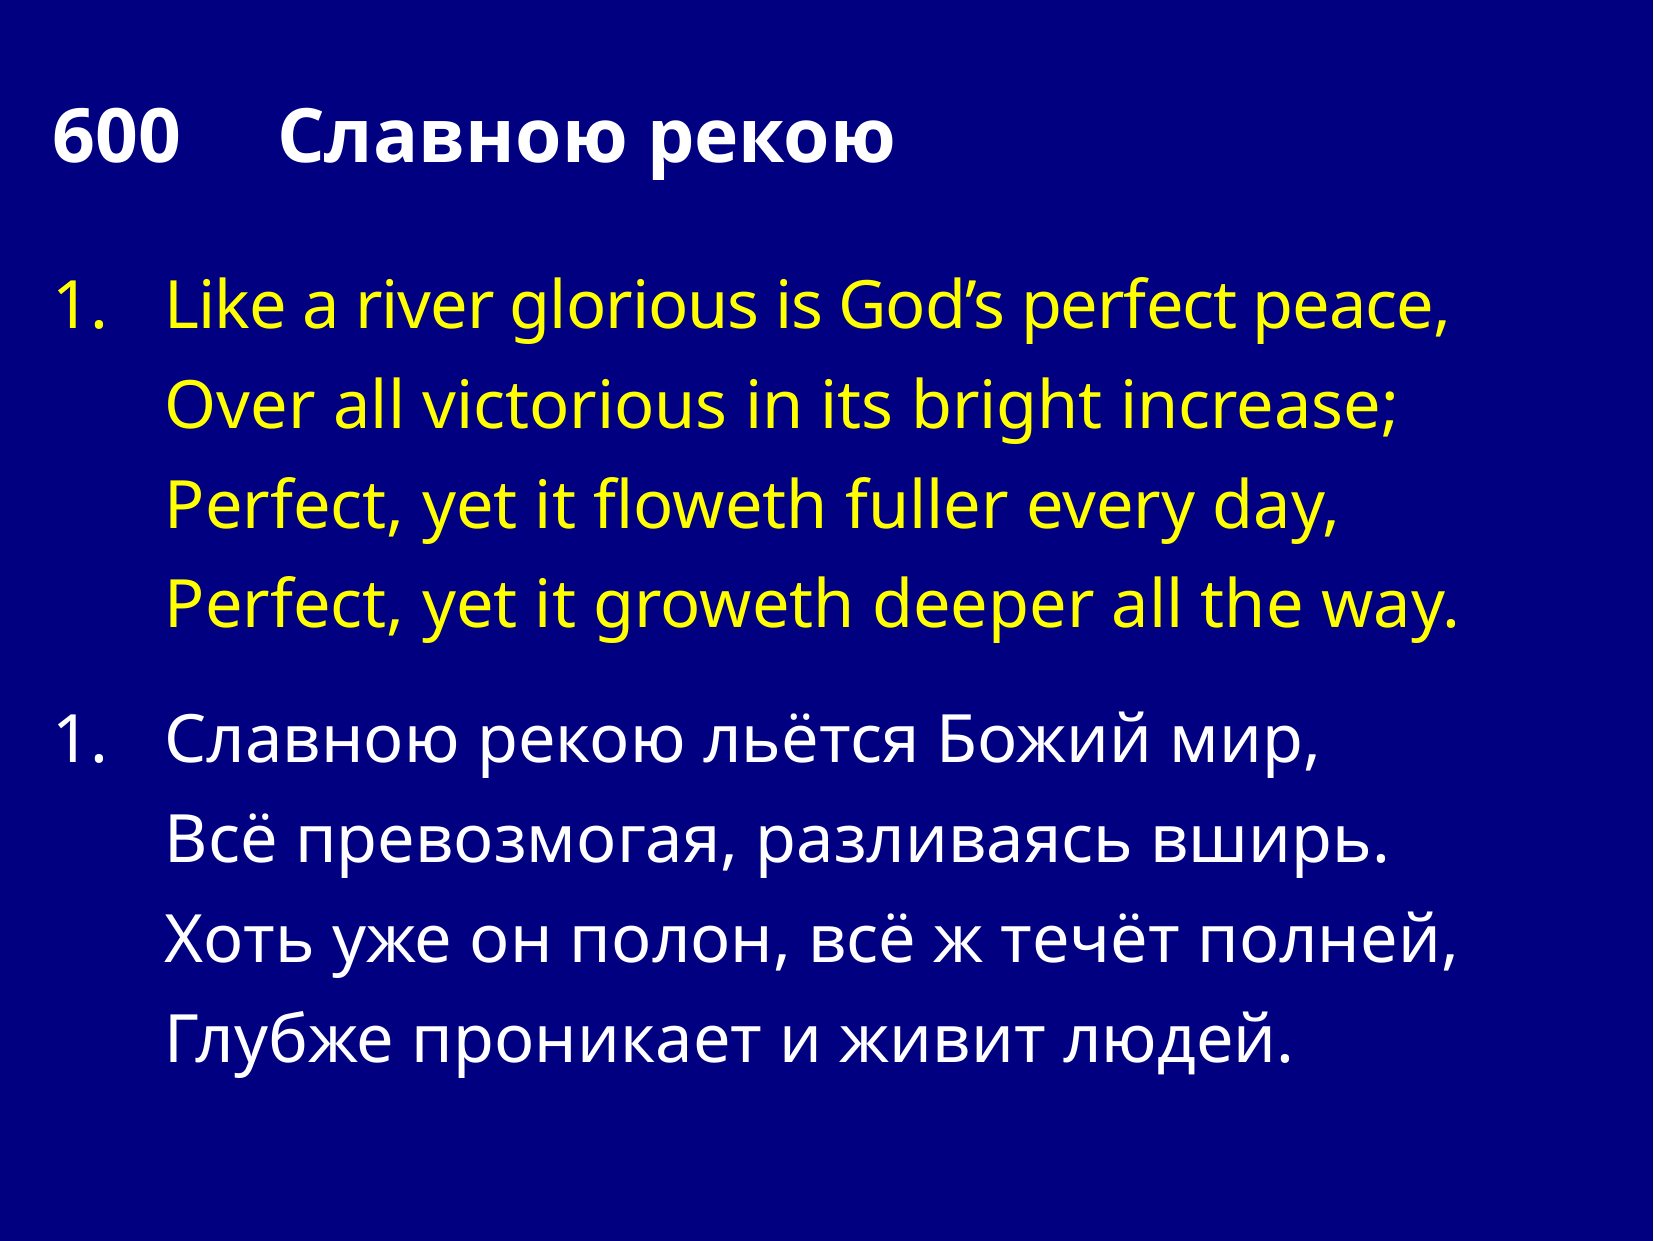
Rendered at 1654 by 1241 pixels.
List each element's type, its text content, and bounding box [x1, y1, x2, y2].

text_box 1. Like a river glorious is God’s perfect peace, Over all victorious in its bright increase; Perfect, yet it floweth fuller every day, Perfect, yet it groweth deeper all the way. [37, 150, 1651, 638]
text_box 1. Славною рекою льётся Божий мир, Всё превозмогая, разливаясь вширь. Хоть уже он полон, всё ж течёт полней, Глубже проникает и живит людей. [37, 675, 1653, 1163]
text_box 600 Славною рекою [37, 75, 1576, 188]
